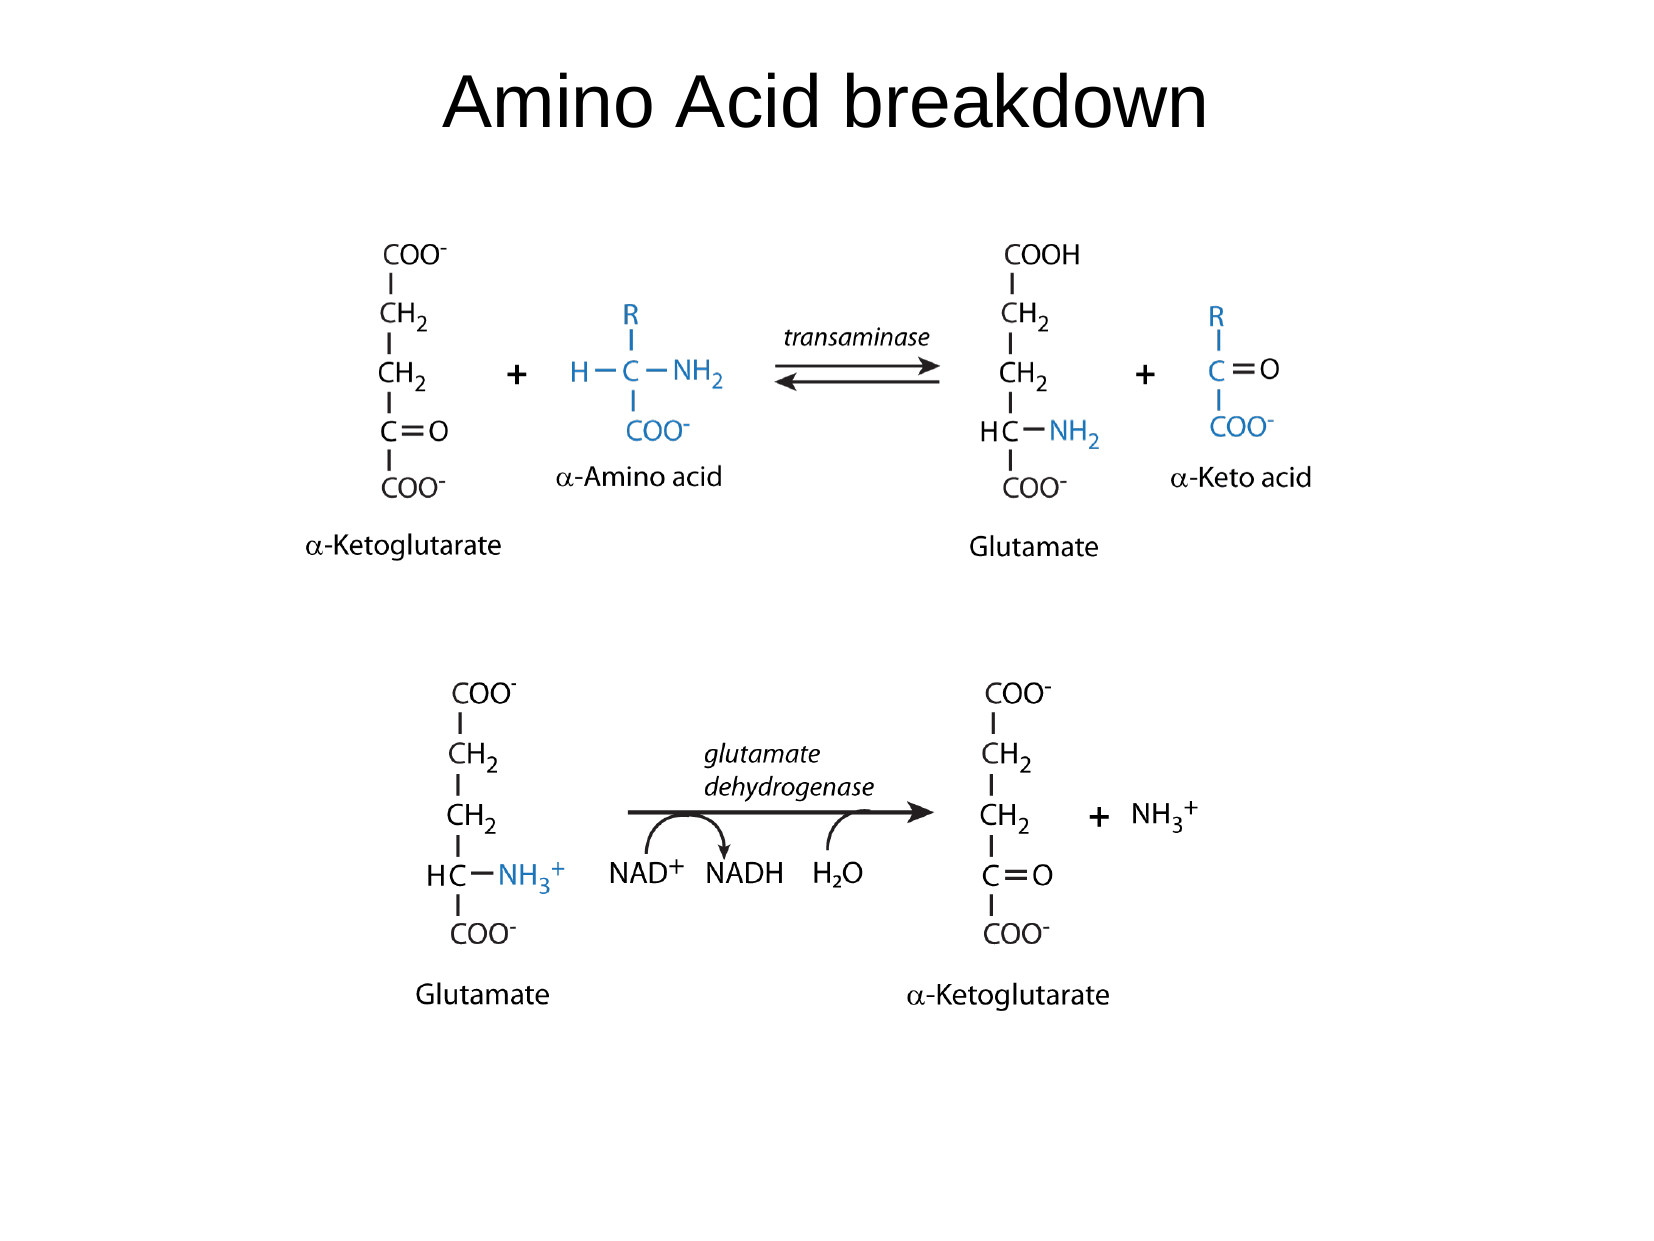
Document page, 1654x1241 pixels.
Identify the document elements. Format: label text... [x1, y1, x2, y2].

picture [415, 666, 1201, 1013]
title Amino Acid breakdown [82, 55, 1571, 145]
picture [303, 230, 1313, 563]
